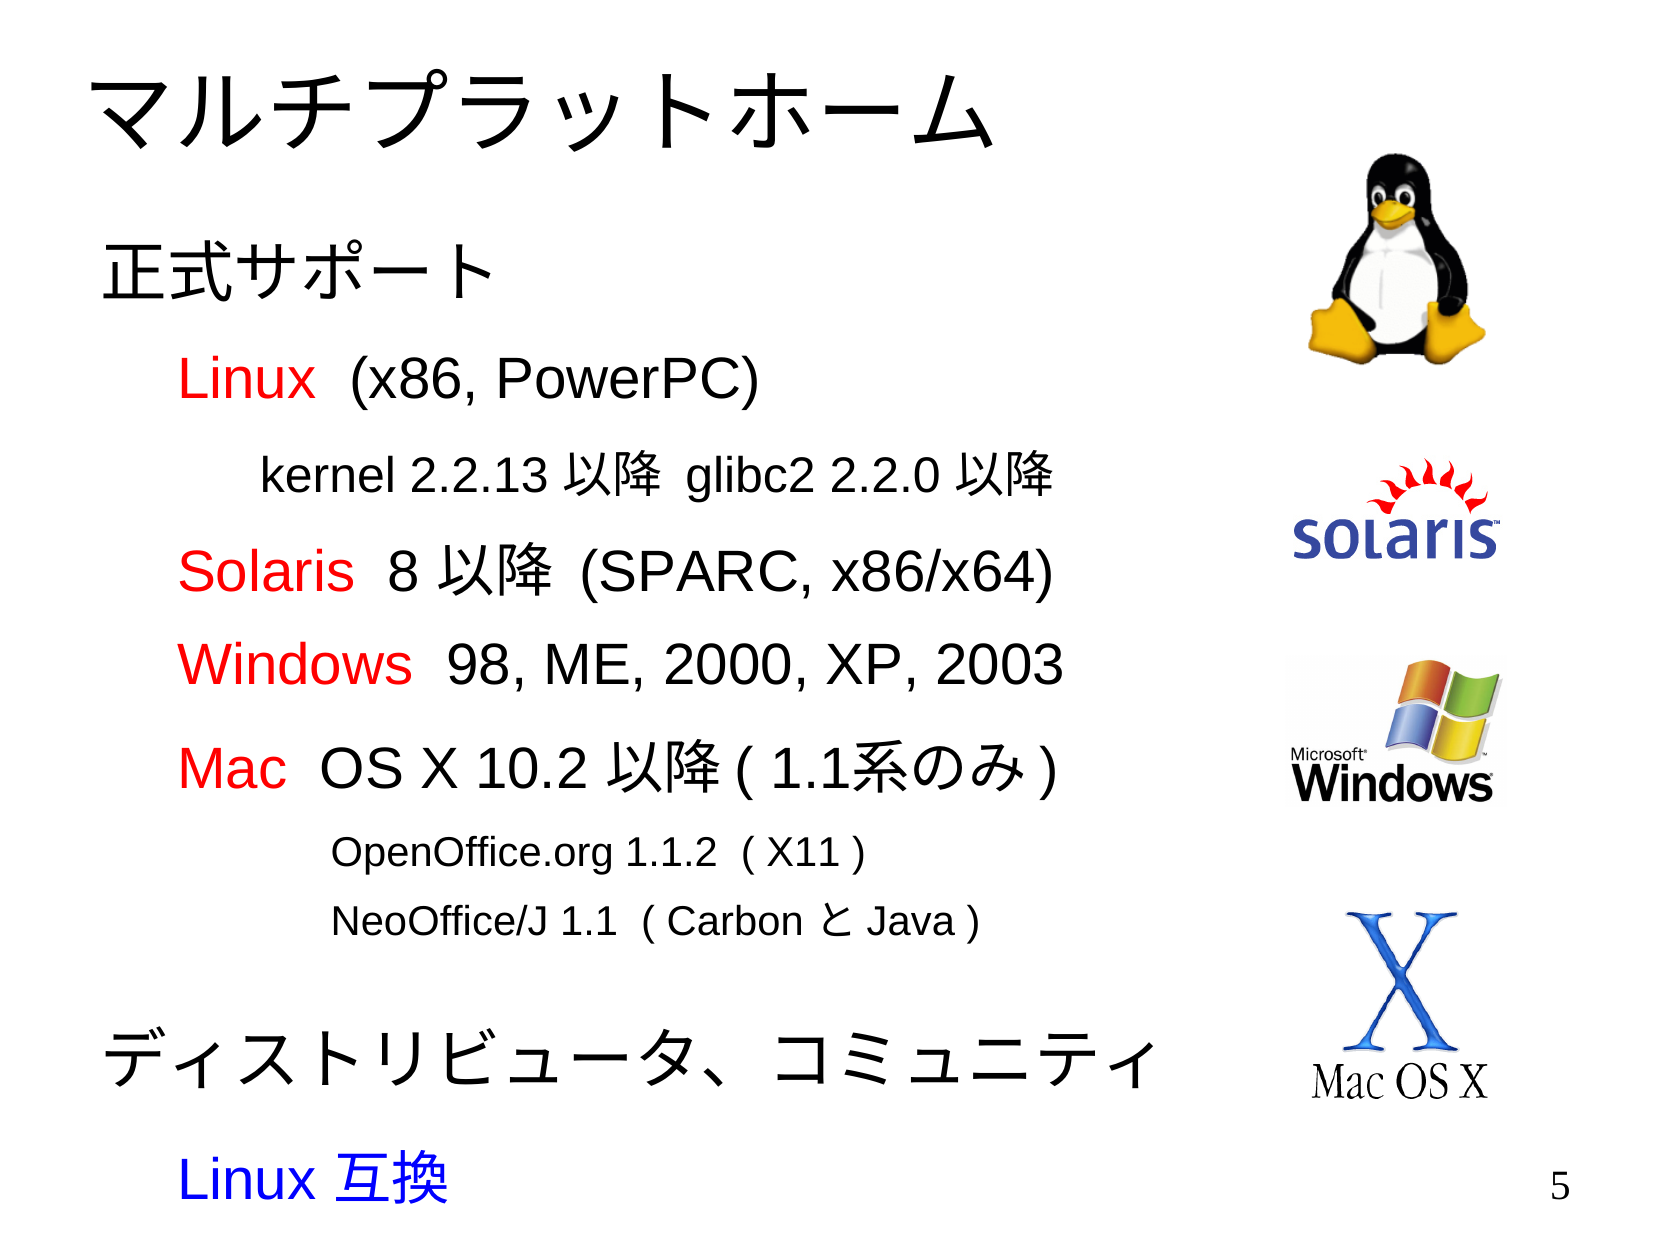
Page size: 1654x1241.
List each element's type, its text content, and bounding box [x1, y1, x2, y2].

title マルチプラットホーム [82, 0, 1623, 213]
picture [1276, 443, 1515, 587]
picture [1291, 128, 1523, 383]
picture [1300, 901, 1491, 1122]
list 正式サポート Linux (x86, PowerPC) kernel 2.2.13 以降 glibc2 2.2.0 以降 Solaris 8 以降 (SPARC, x86/x64) Windows 98, ME, 2000, XP, 2003 Mac OS X 10.2 以降 ( 1.1系のみ ) OpenOffice.org 1.1.2 ( X11 ) NeoOffice/J 1.1 ( Carbon と Java ) ディストリビュータ、コミュニティ Linux 互換 [82, 219, 1571, 1068]
picture [1285, 655, 1507, 807]
